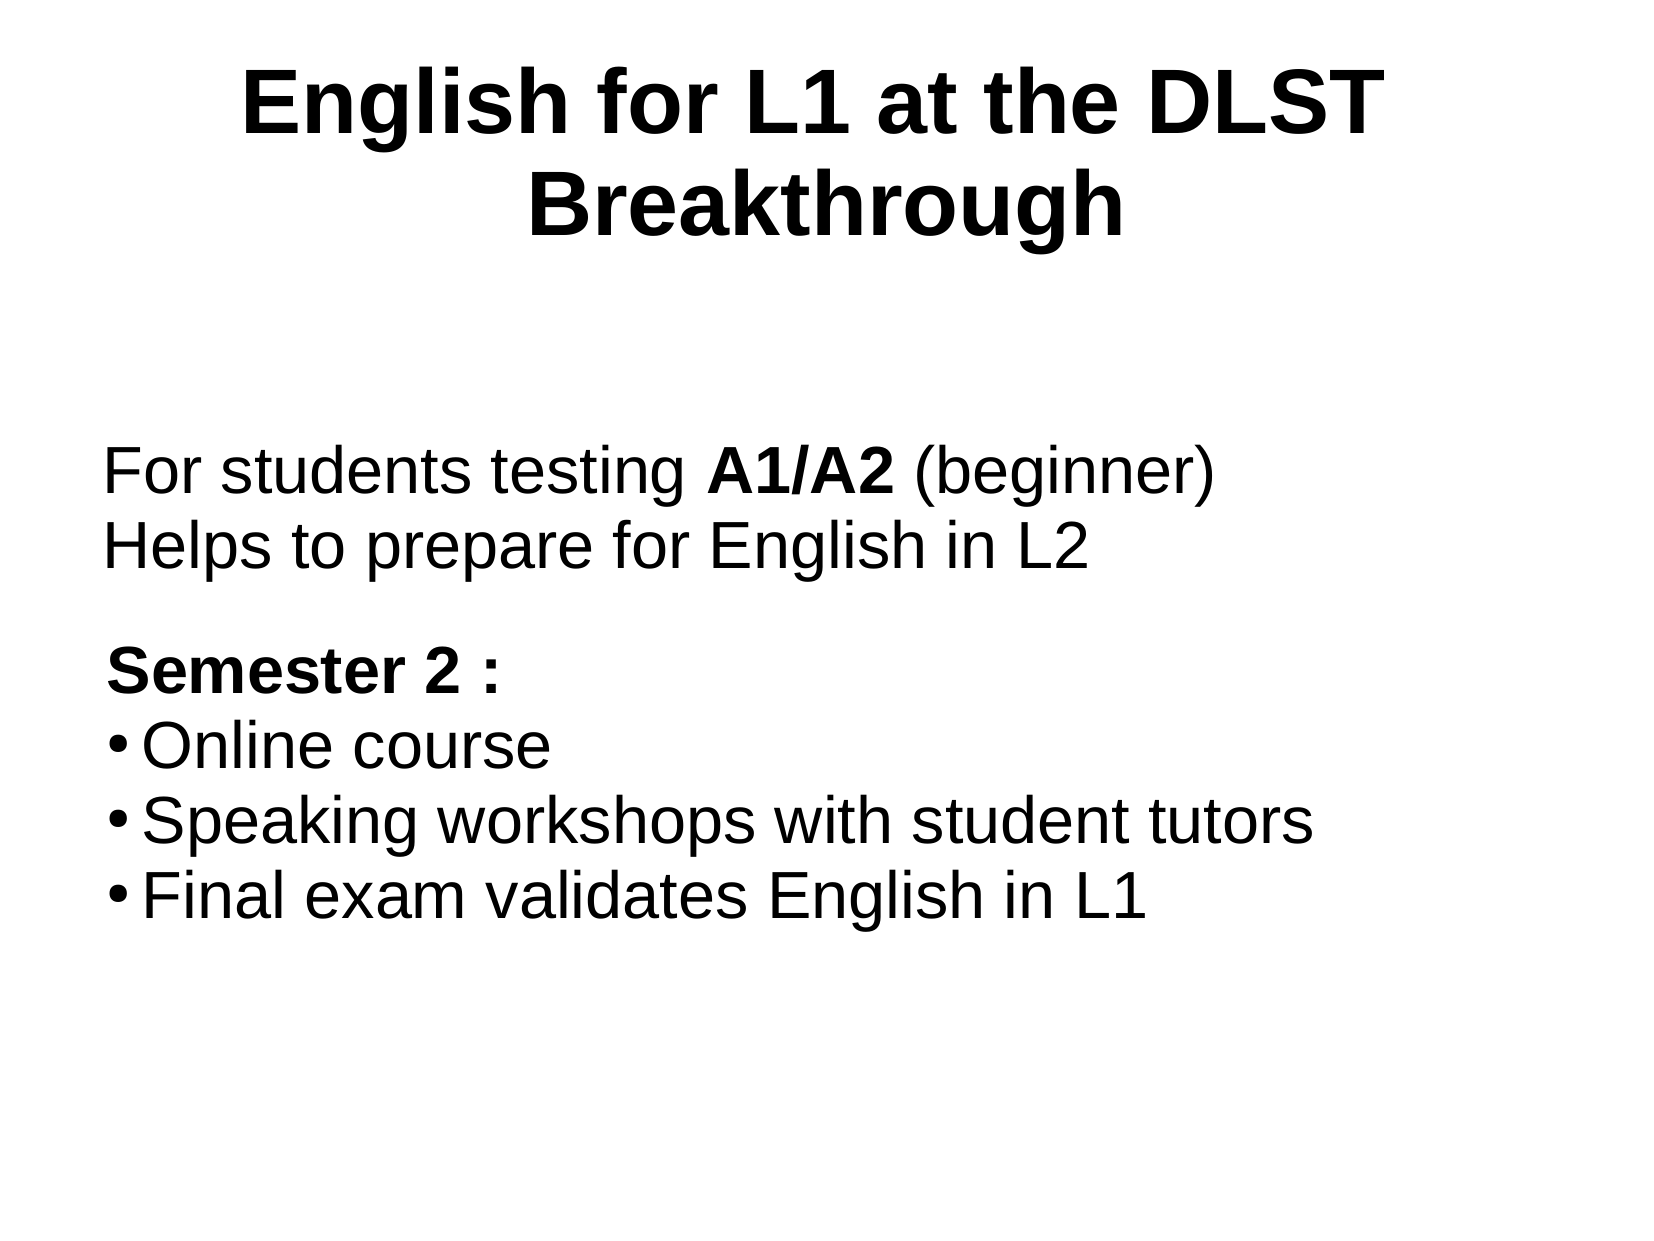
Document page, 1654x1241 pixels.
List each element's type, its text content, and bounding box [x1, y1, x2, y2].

title English for L1 at the DLST Breakthrough [82, 49, 1571, 257]
text_box For students testing A1/A2 (beginner) Helps to prepare for English in L2 [87, 426, 1229, 666]
text_box Semester 2 : Online course Speaking workshops with student tutors Final exam validates English in L1 [91, 625, 1332, 940]
